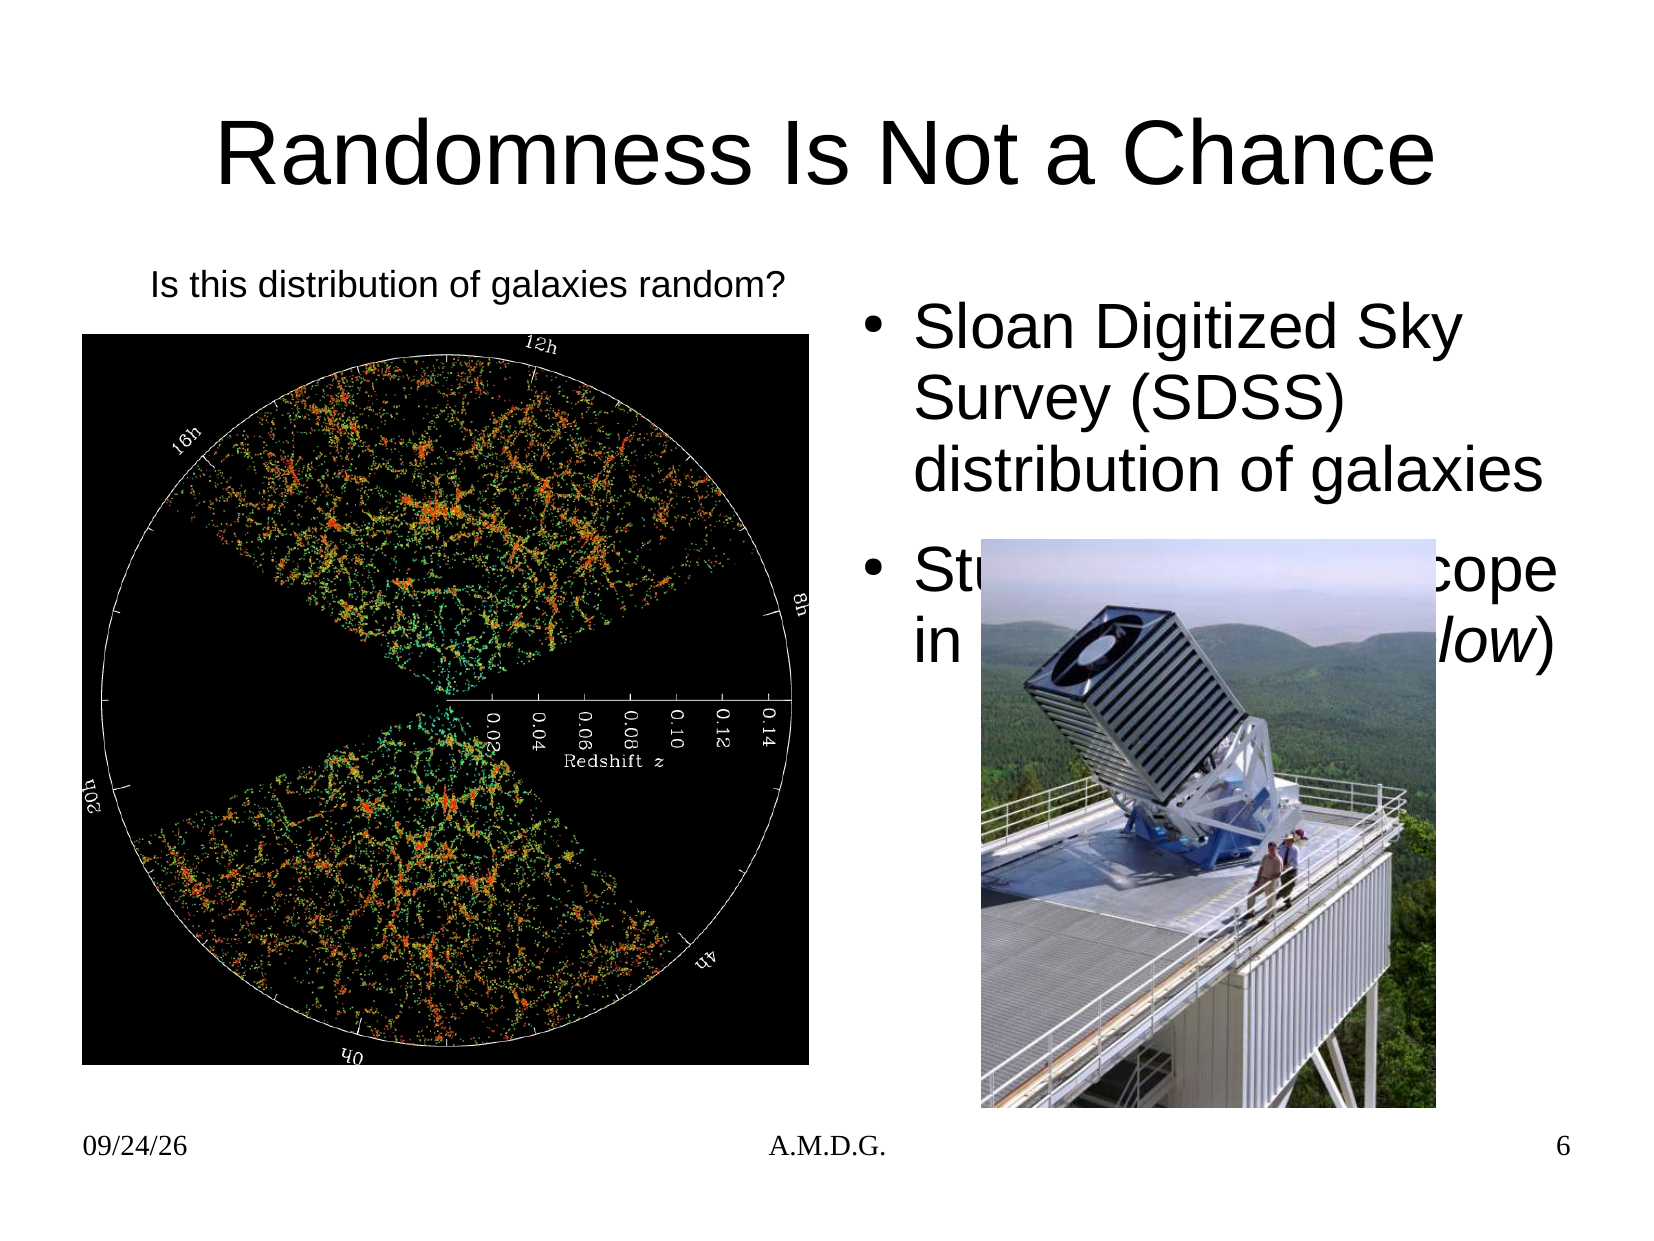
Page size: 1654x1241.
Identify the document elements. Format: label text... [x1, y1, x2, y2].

list Sloan Digitized Sky Survey (SDSS) distribution of galaxies Studied by a telescope in New Mexico (below) [845, 290, 1572, 681]
text_box Is this distribution of galaxies random? [135, 256, 801, 314]
title Randomness Is Not a Chance [82, 49, 1571, 257]
picture [82, 334, 809, 1065]
picture [981, 539, 1436, 1109]
